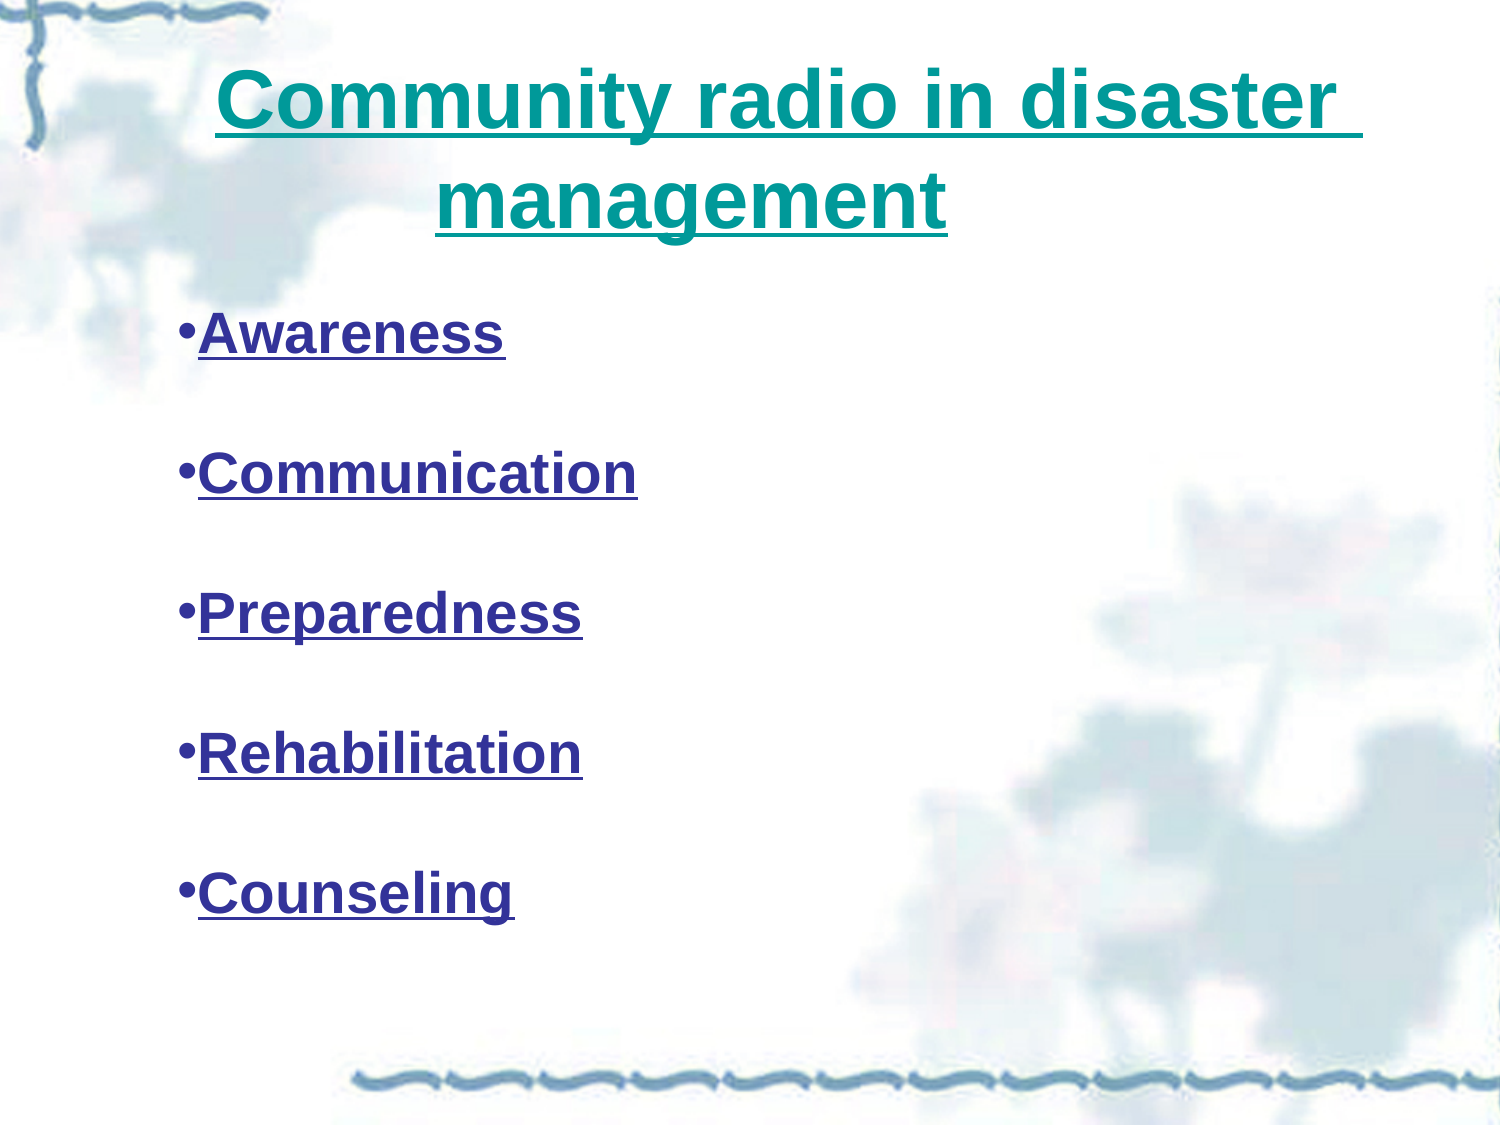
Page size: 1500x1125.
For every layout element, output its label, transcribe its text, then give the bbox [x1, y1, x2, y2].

text_box Community radio in disaster management [187, 37, 1388, 253]
text_box Awareness Communication Preparedness Rehabilitation Counseling [87, 287, 838, 1042]
picture [0, 0, 1500, 1125]
